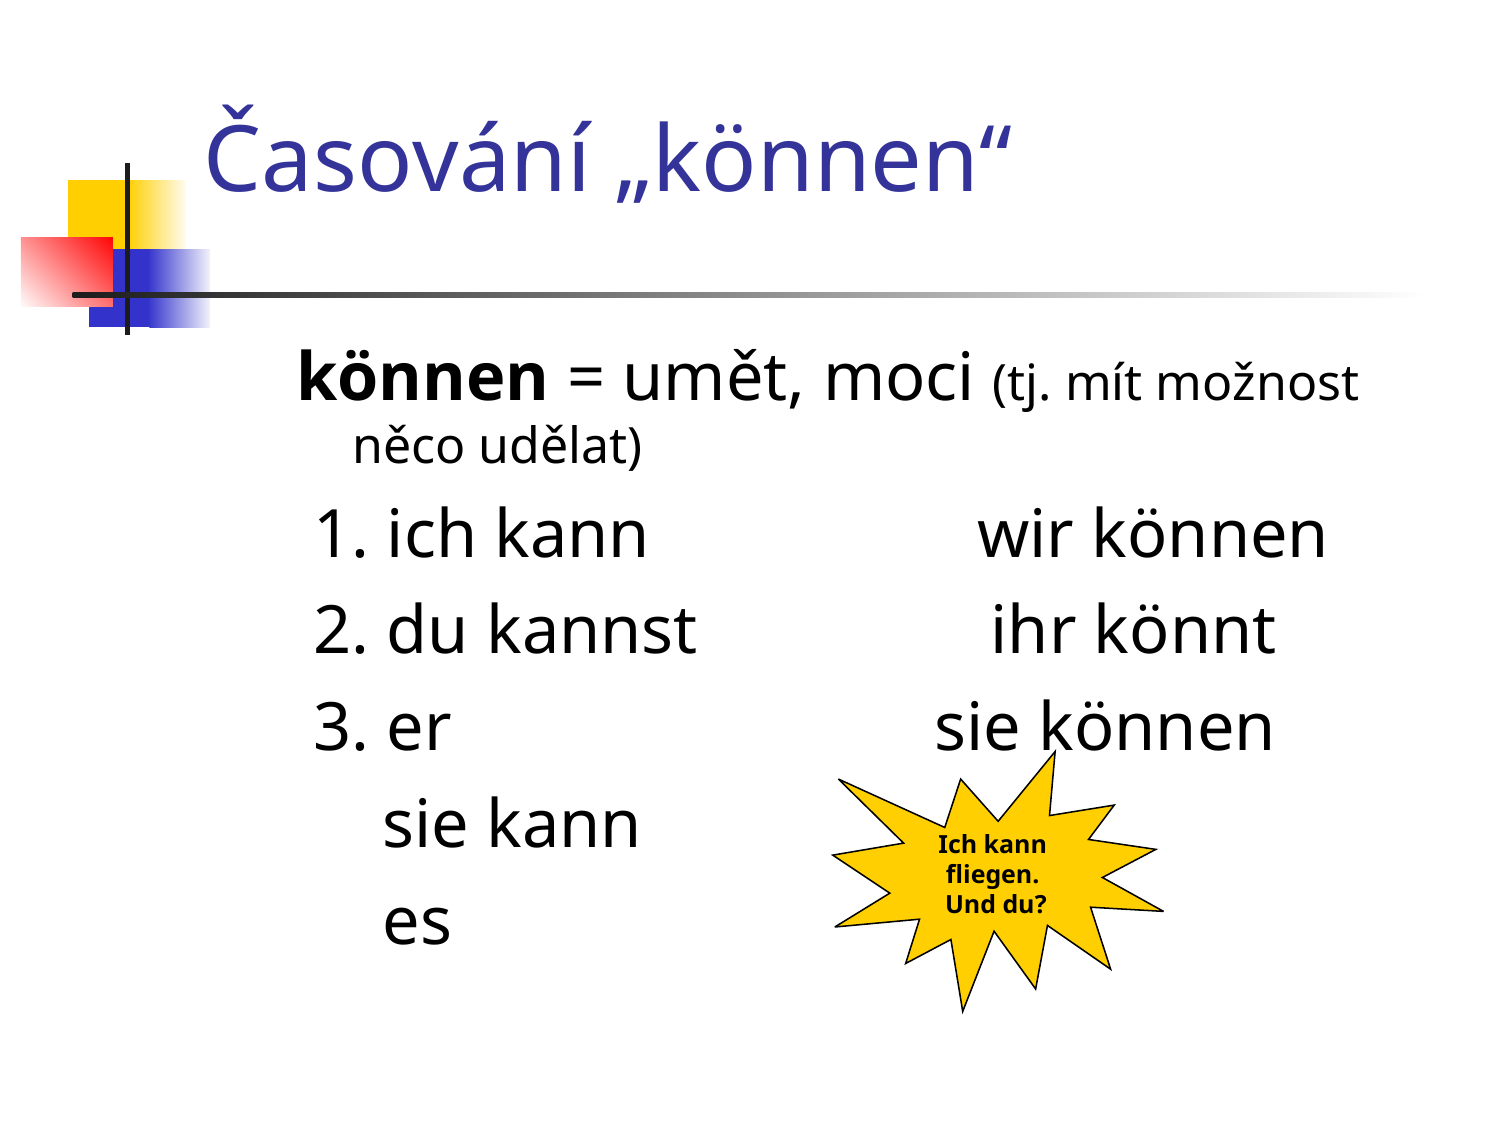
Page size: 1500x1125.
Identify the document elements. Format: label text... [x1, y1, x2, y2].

text_box Ich kann fliegen. Und du? [832, 751, 1164, 1012]
list können = umět, moci (tj. mít možnost něco udělat) 1. ich kann wir können 2. du kannst ihr könnt 3. er sie können sie kann es [225, 326, 1500, 1002]
title Časování „können“ [188, 35, 1468, 275]
